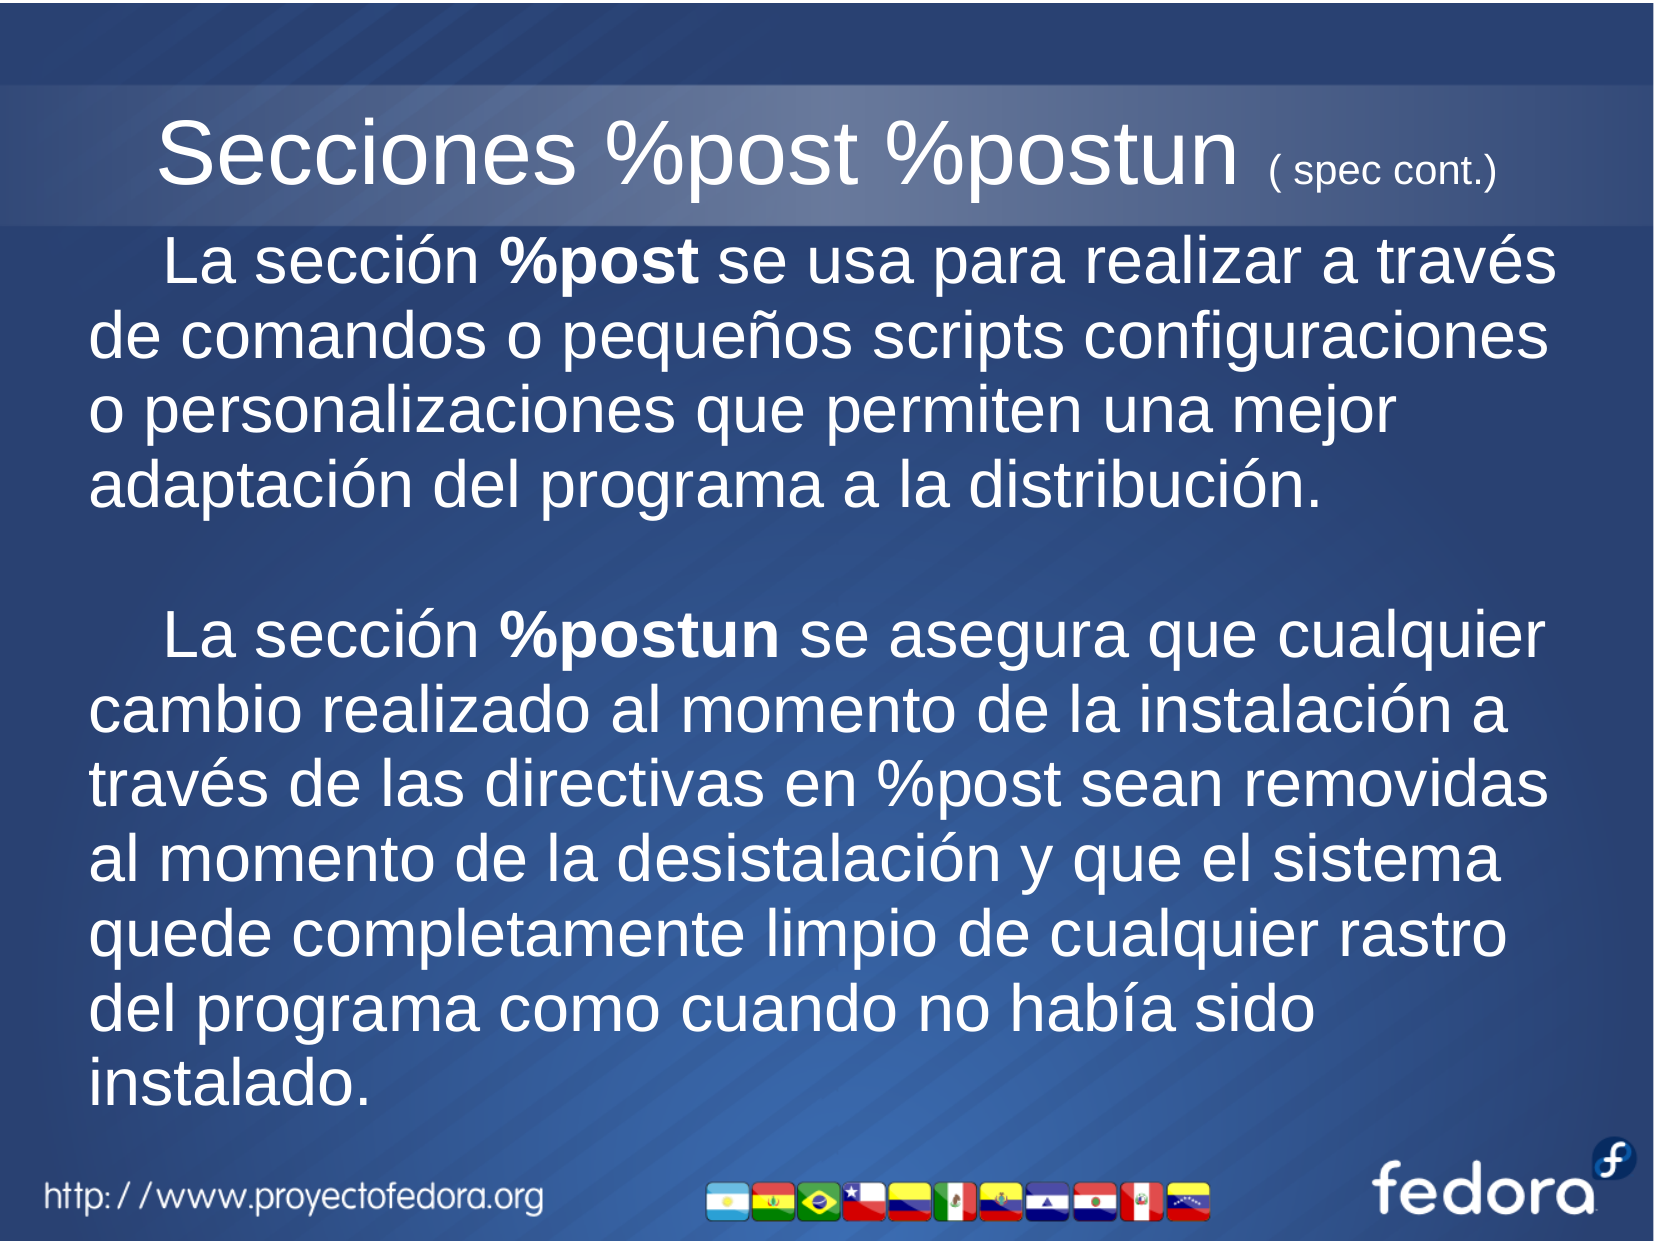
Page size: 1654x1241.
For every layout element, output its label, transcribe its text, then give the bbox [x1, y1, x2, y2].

picture [0, 3, 1654, 1241]
subtitle La sección %post se usa para realizar a través de comandos o pequeños scripts configuraciones o personalizaciones que permiten una mejor adaptación del programa a la distribución. La sección %postun se asegura que cualquier cambio realizado al momento de la instalación a través de las directivas en %post sean removidas al momento de la desistalación y que el sistema quede completamente limpio de cualquier rastro del programa como cuando no había sido instalado. [88, 222, 1577, 1241]
title Secciones %post %postun ( spec cont.) [82, 56, 1571, 250]
